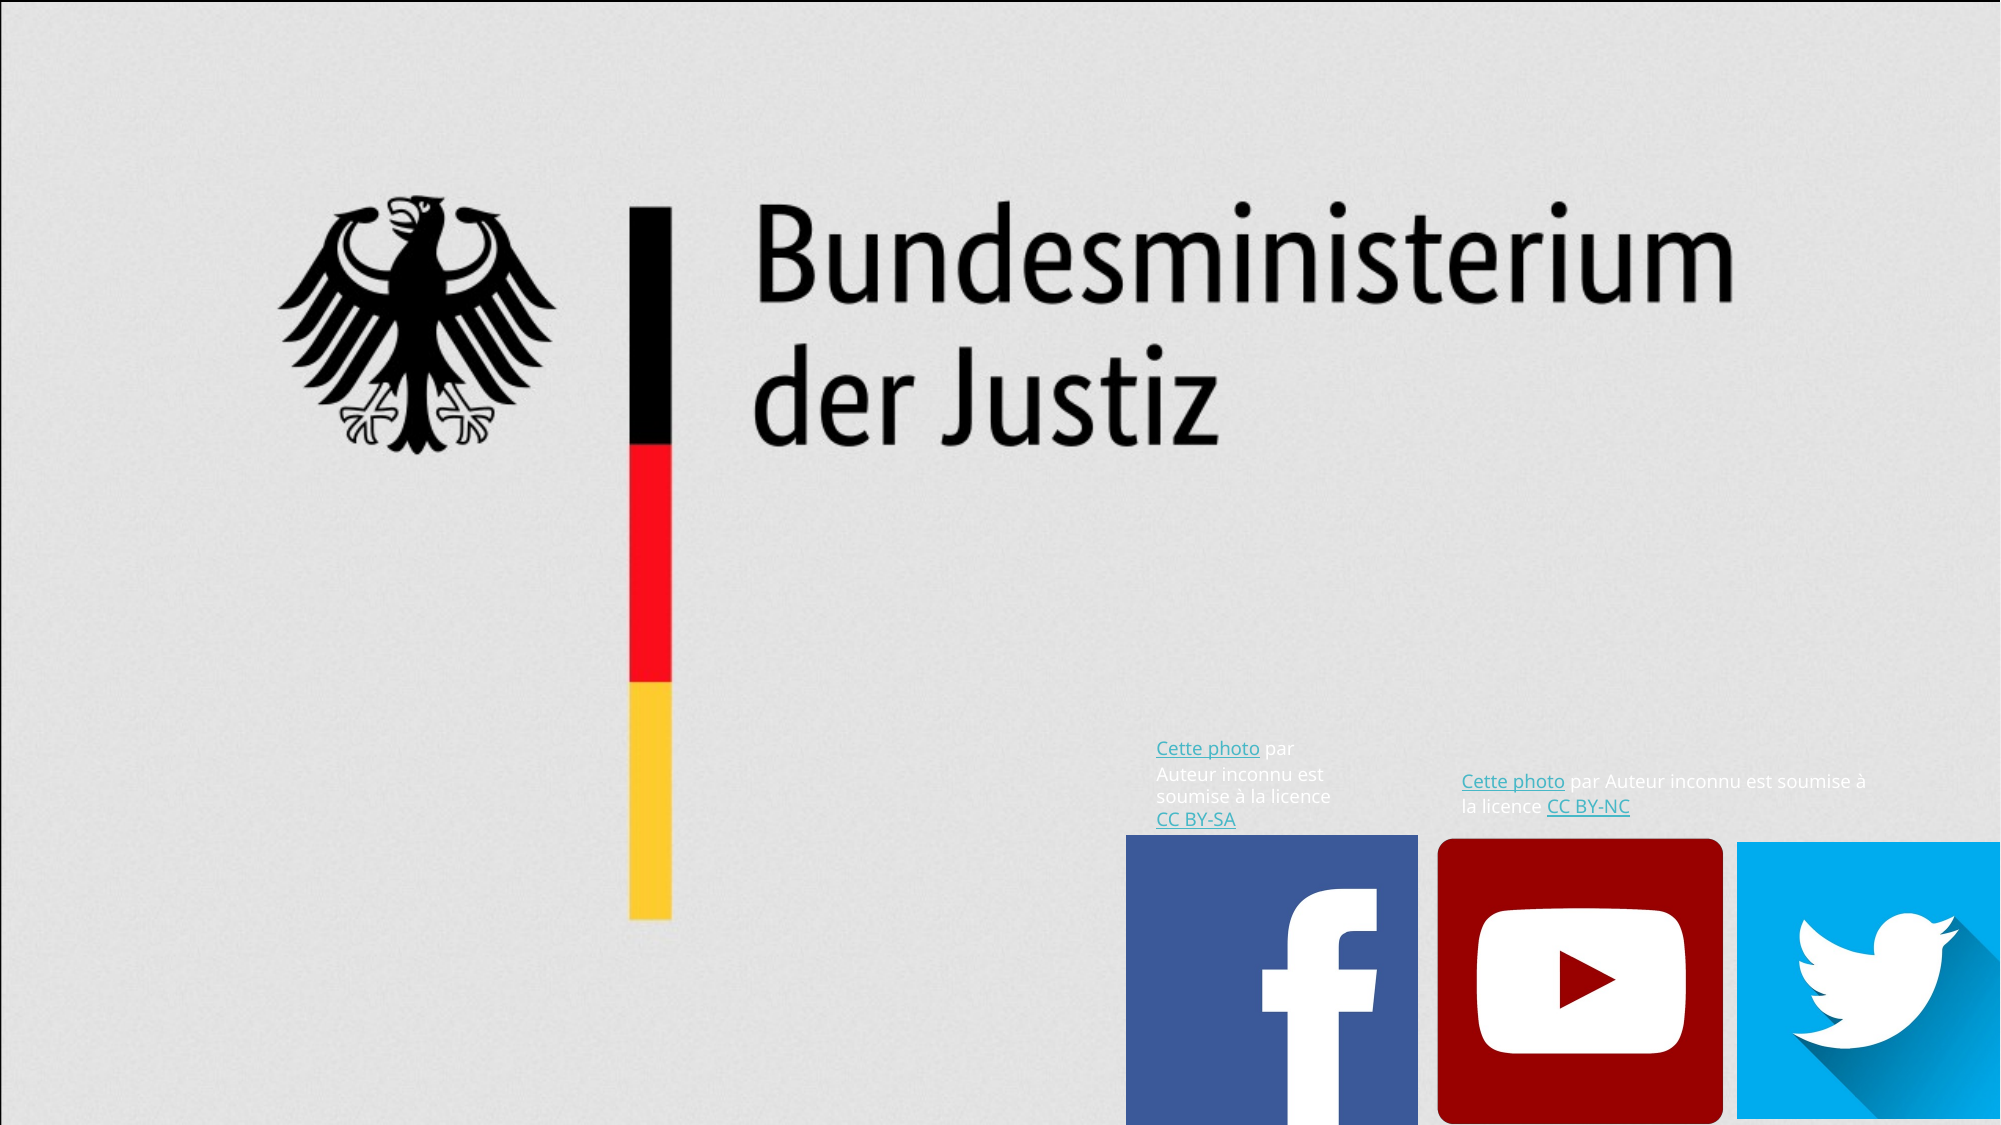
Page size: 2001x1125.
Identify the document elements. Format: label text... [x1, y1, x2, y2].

picture [1795, 914, 1957, 1048]
text_box Cette photo par Auteur inconnu est soumise à la licence CC BY-SA [1141, 729, 1350, 841]
text_box Cette photo par Auteur inconnu est soumise à la licence CC BY-NC [1446, 761, 1901, 828]
picture [0, 2, 2001, 1125]
